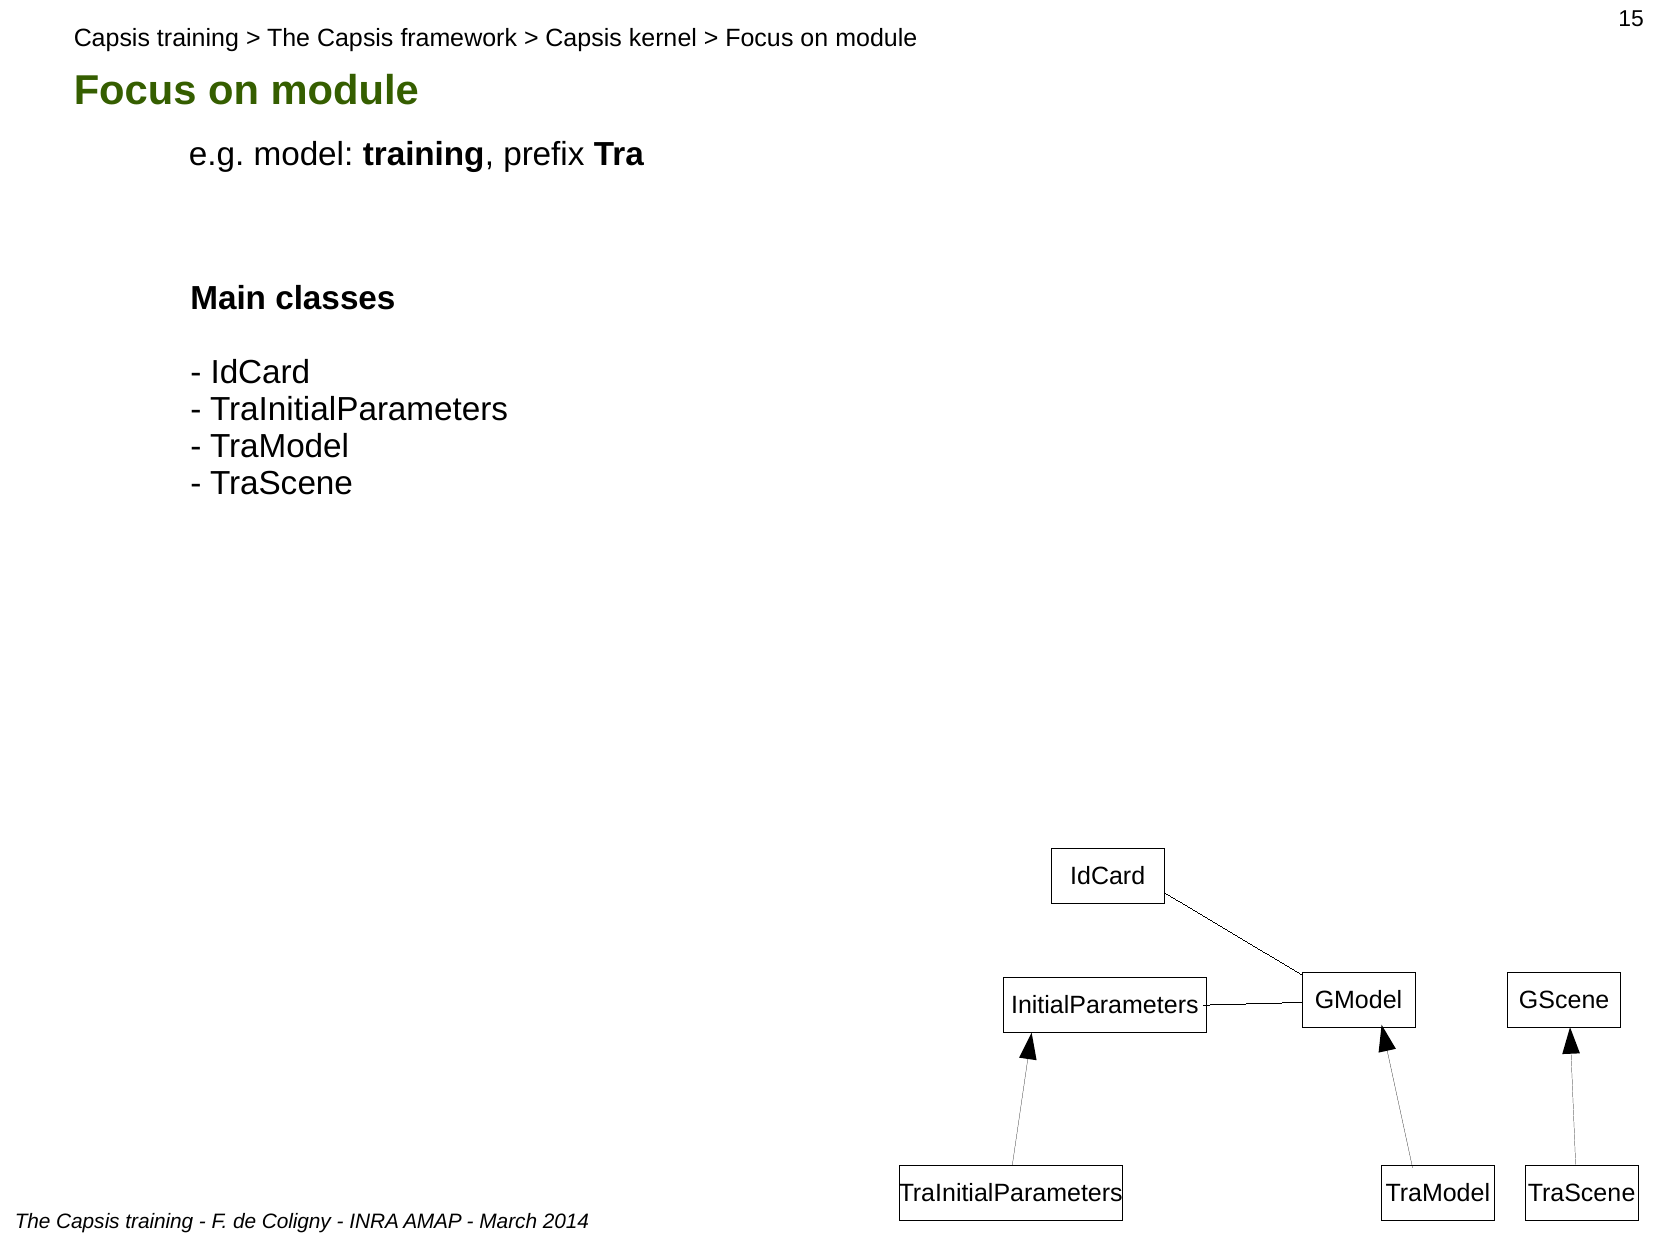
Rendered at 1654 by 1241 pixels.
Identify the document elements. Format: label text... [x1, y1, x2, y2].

text_box InitialParameters [1003, 977, 1207, 1033]
text_box IdCard [1051, 848, 1165, 904]
text_box Focus on module [59, 59, 1016, 121]
text_box Main classes - IdCard - TraInitialParameters - TraModel - TraScene [175, 272, 1042, 550]
text_box TraModel [1381, 1165, 1495, 1201]
text_box TraScene [1525, 1165, 1639, 1201]
text_box TraInitialParameters [899, 1165, 1123, 1201]
text_box The Capsis training - F. de Coligny - INRA AMAP - March 2014 [0, 1201, 1654, 1241]
text_box GScene [1507, 972, 1621, 1028]
text_box e.g. model: training, prefix Tra [174, 128, 774, 181]
text_box Capsis training > The Capsis framework > Capsis kernel > Focus on module [59, 16, 1004, 59]
text_box GModel [1302, 972, 1416, 1028]
